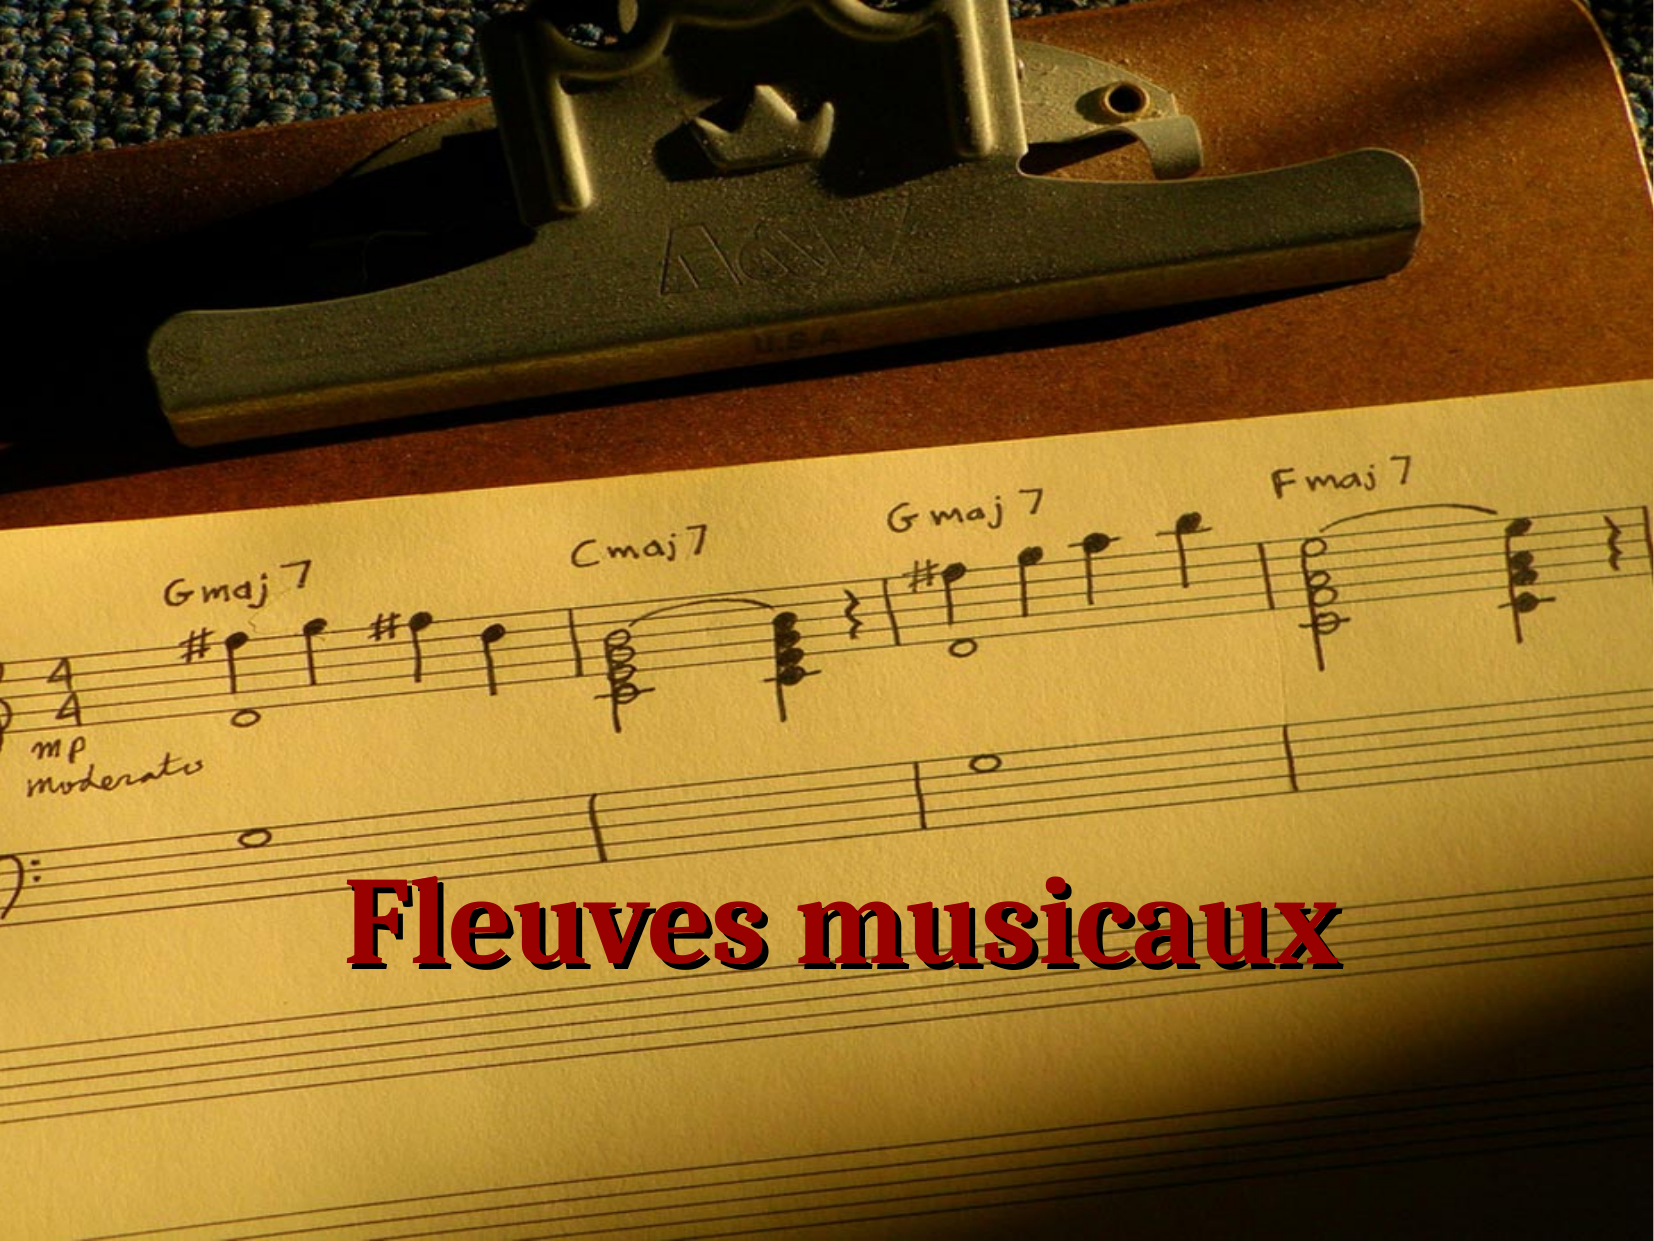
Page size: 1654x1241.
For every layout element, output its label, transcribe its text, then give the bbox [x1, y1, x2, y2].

text_box [324, 531, 1004, 603]
text_box Fleuves musicaux [88, 843, 1595, 1152]
picture [0, 0, 1654, 1241]
